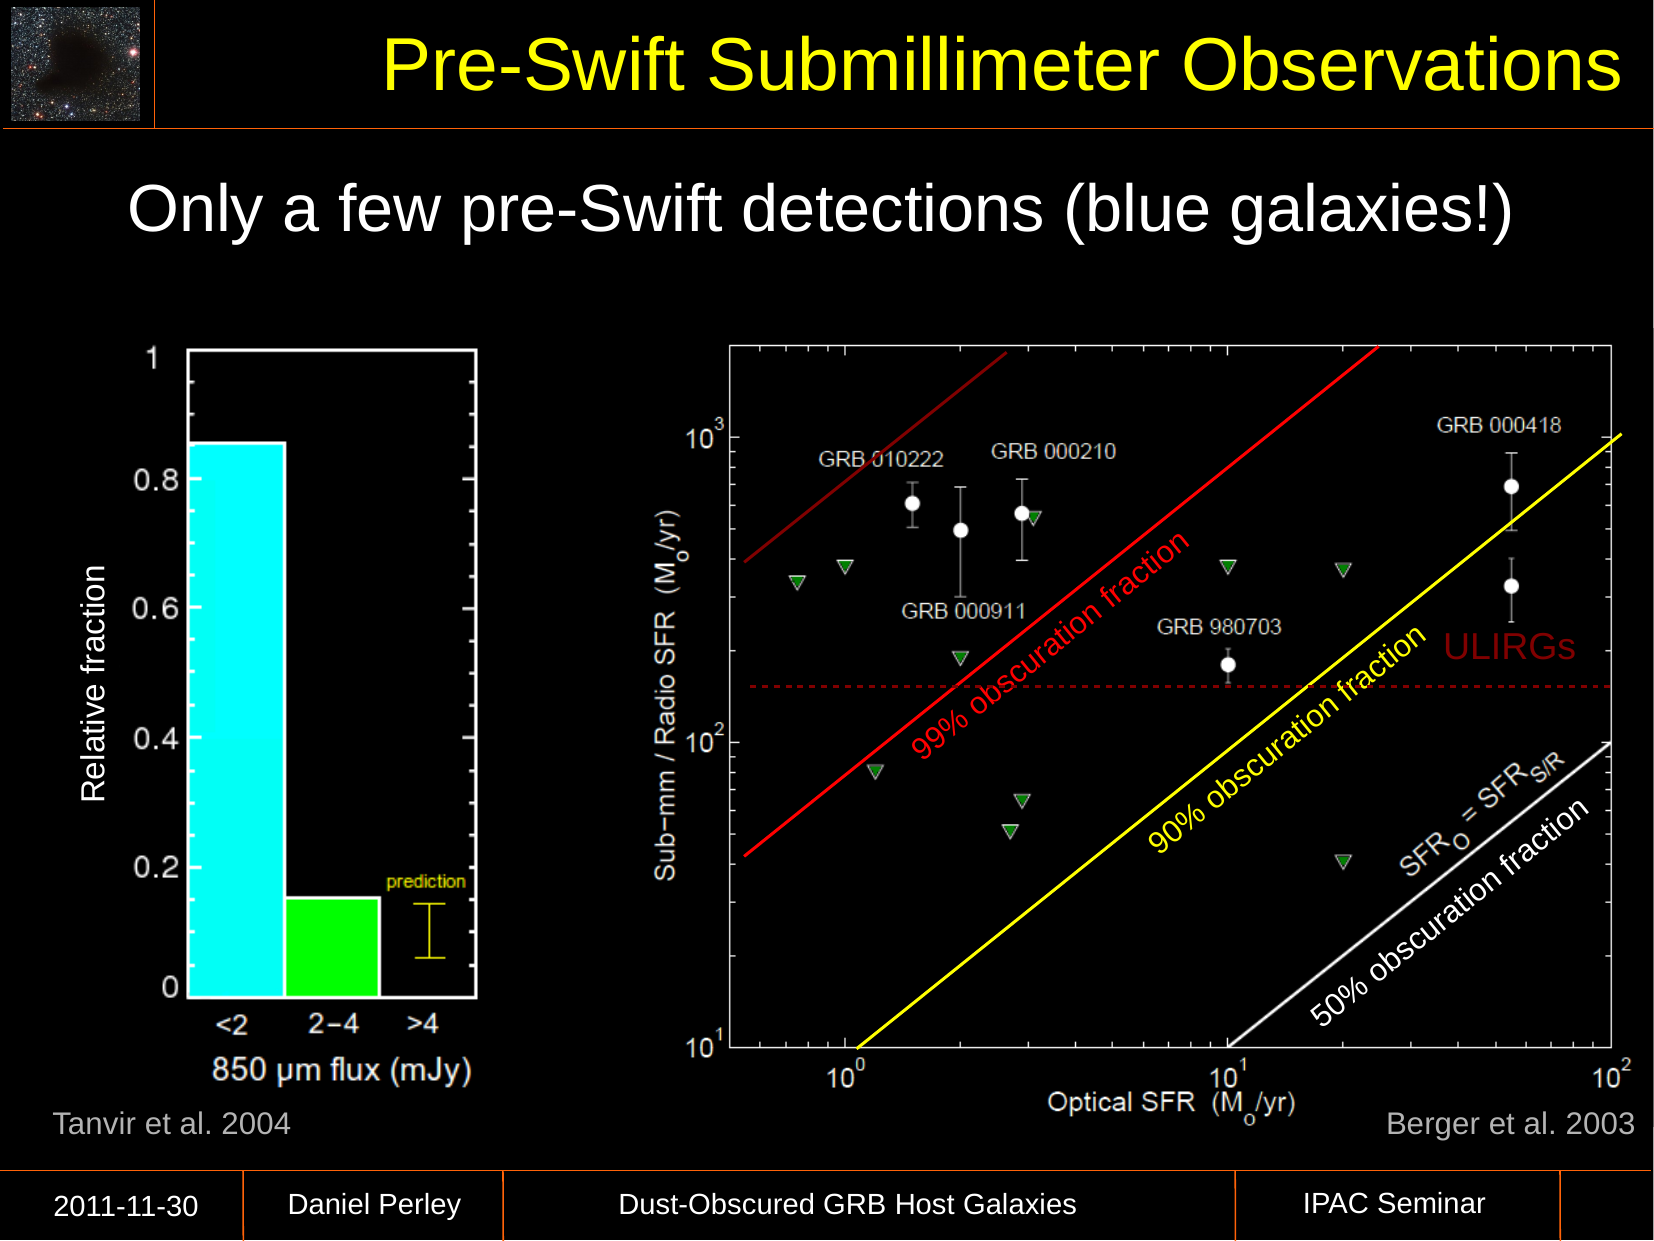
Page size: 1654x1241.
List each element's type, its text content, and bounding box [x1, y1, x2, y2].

text_box 99% obscuration fraction [888, 484, 1240, 783]
picture [11, 7, 140, 121]
text_box Berger et al. 2003 [1313, 1099, 1651, 1149]
text_box 90% obscuration fraction [1125, 577, 1477, 877]
text_box Only a few pre-Swift detections (blue galaxies!) [112, 163, 1576, 254]
picture [610, 328, 1654, 1127]
text_box Relative fraction [67, 518, 119, 819]
text_box ULIRGs [1428, 618, 1654, 676]
picture [75, 337, 527, 1097]
text_box 50% obscuration fraction [1287, 751, 1640, 1051]
title Pre-Swift Submillimeter Observations [150, 21, 1624, 108]
text_box Tanvir et al. 2004 [37, 1099, 376, 1149]
